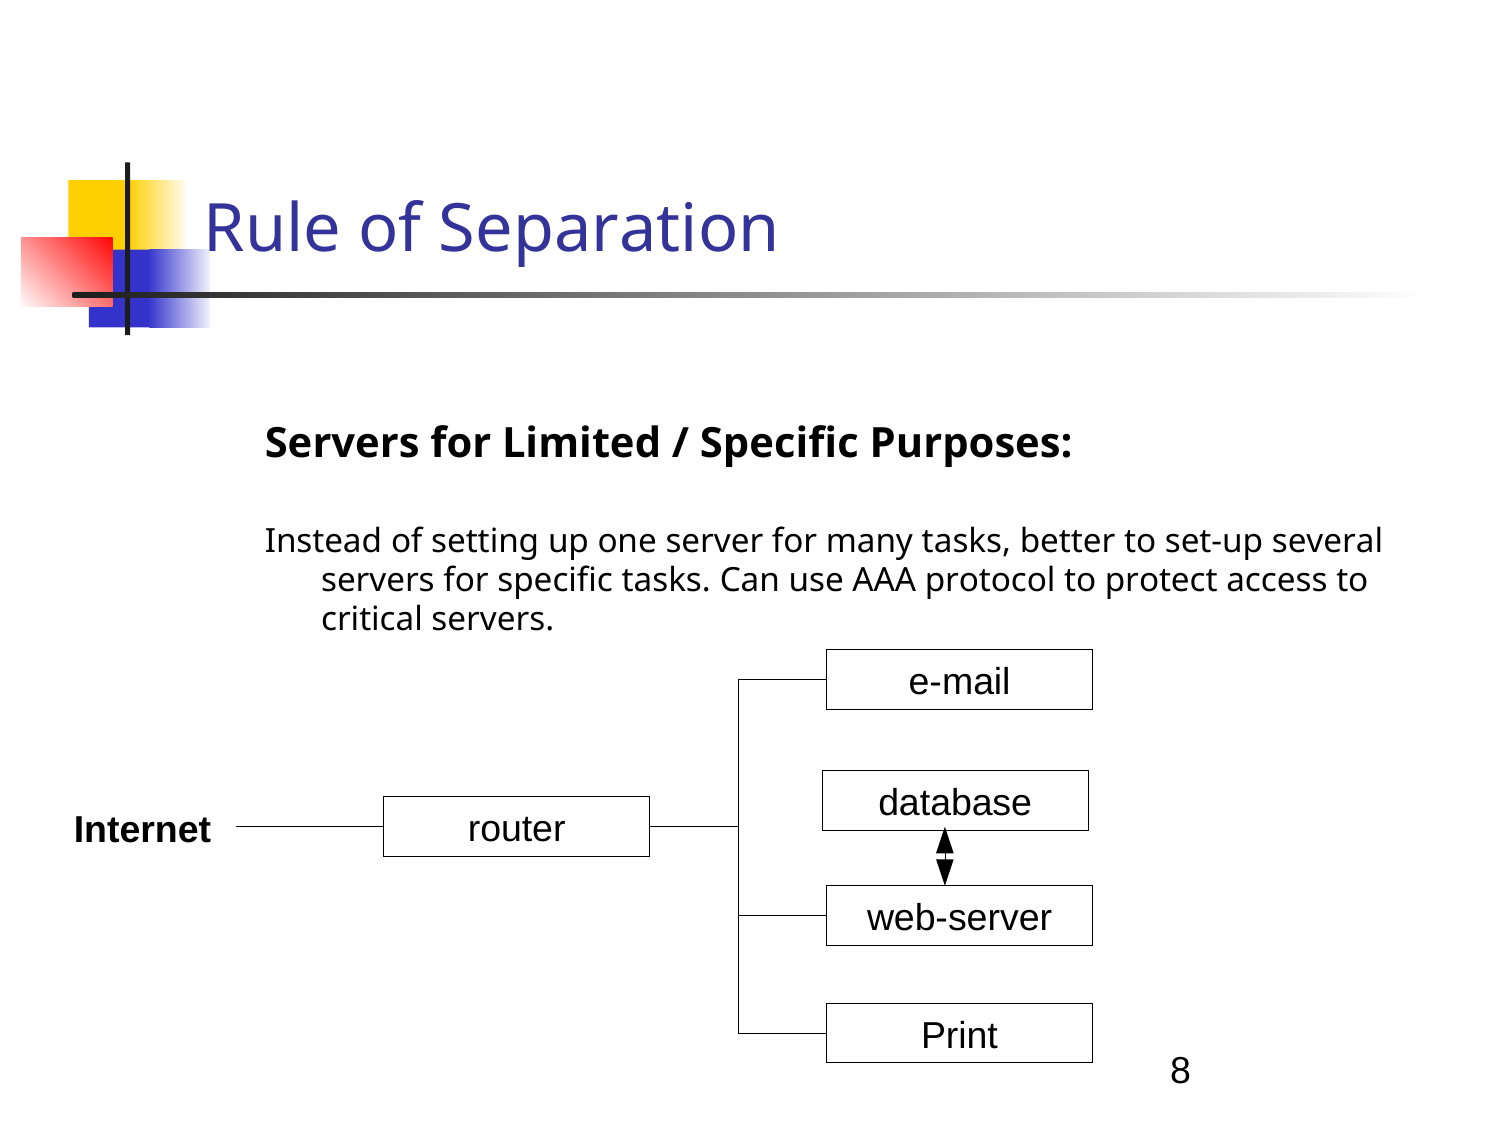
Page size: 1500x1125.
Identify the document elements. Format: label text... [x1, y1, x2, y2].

title Rule of Separation [188, 35, 1468, 276]
text_box Internet [59, 797, 227, 858]
text_box web-server [826, 885, 1093, 946]
text_box Print [826, 1003, 1093, 1063]
text_box e-mail [826, 649, 1093, 710]
list Servers for Limited / Specific Purposes: Instead of setting up one server for many tasks, better to set-up several servers for specific tasks. Can use AAA protocol to protect access to critical servers. [193, 331, 1469, 1007]
text_box router [383, 796, 650, 857]
text_box database [822, 770, 1089, 831]
